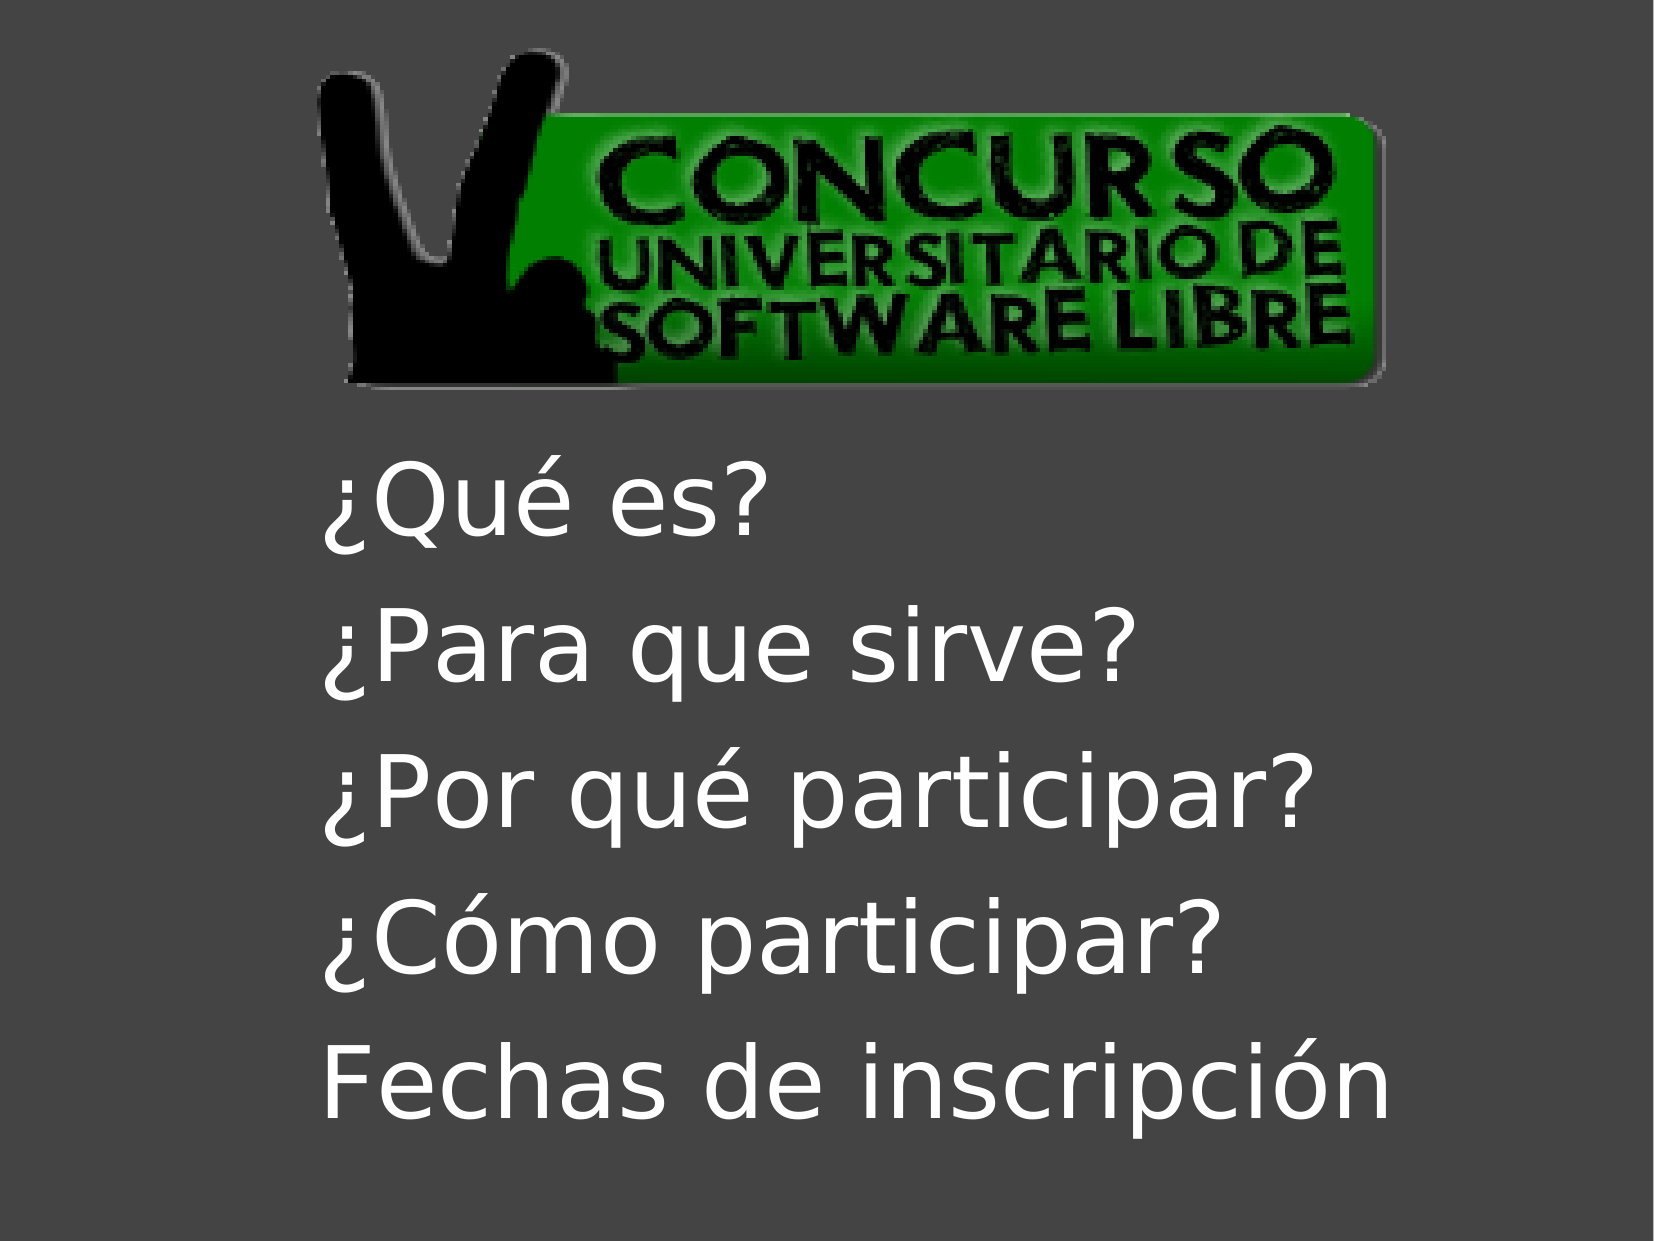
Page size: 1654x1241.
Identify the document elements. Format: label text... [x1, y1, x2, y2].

picture [0, 0, 1654, 1241]
list ¿Qué es? ¿Para que sirve? ¿Por qué participar? ¿Cómo participar? Fechas de inscripción [301, 442, 1524, 1143]
